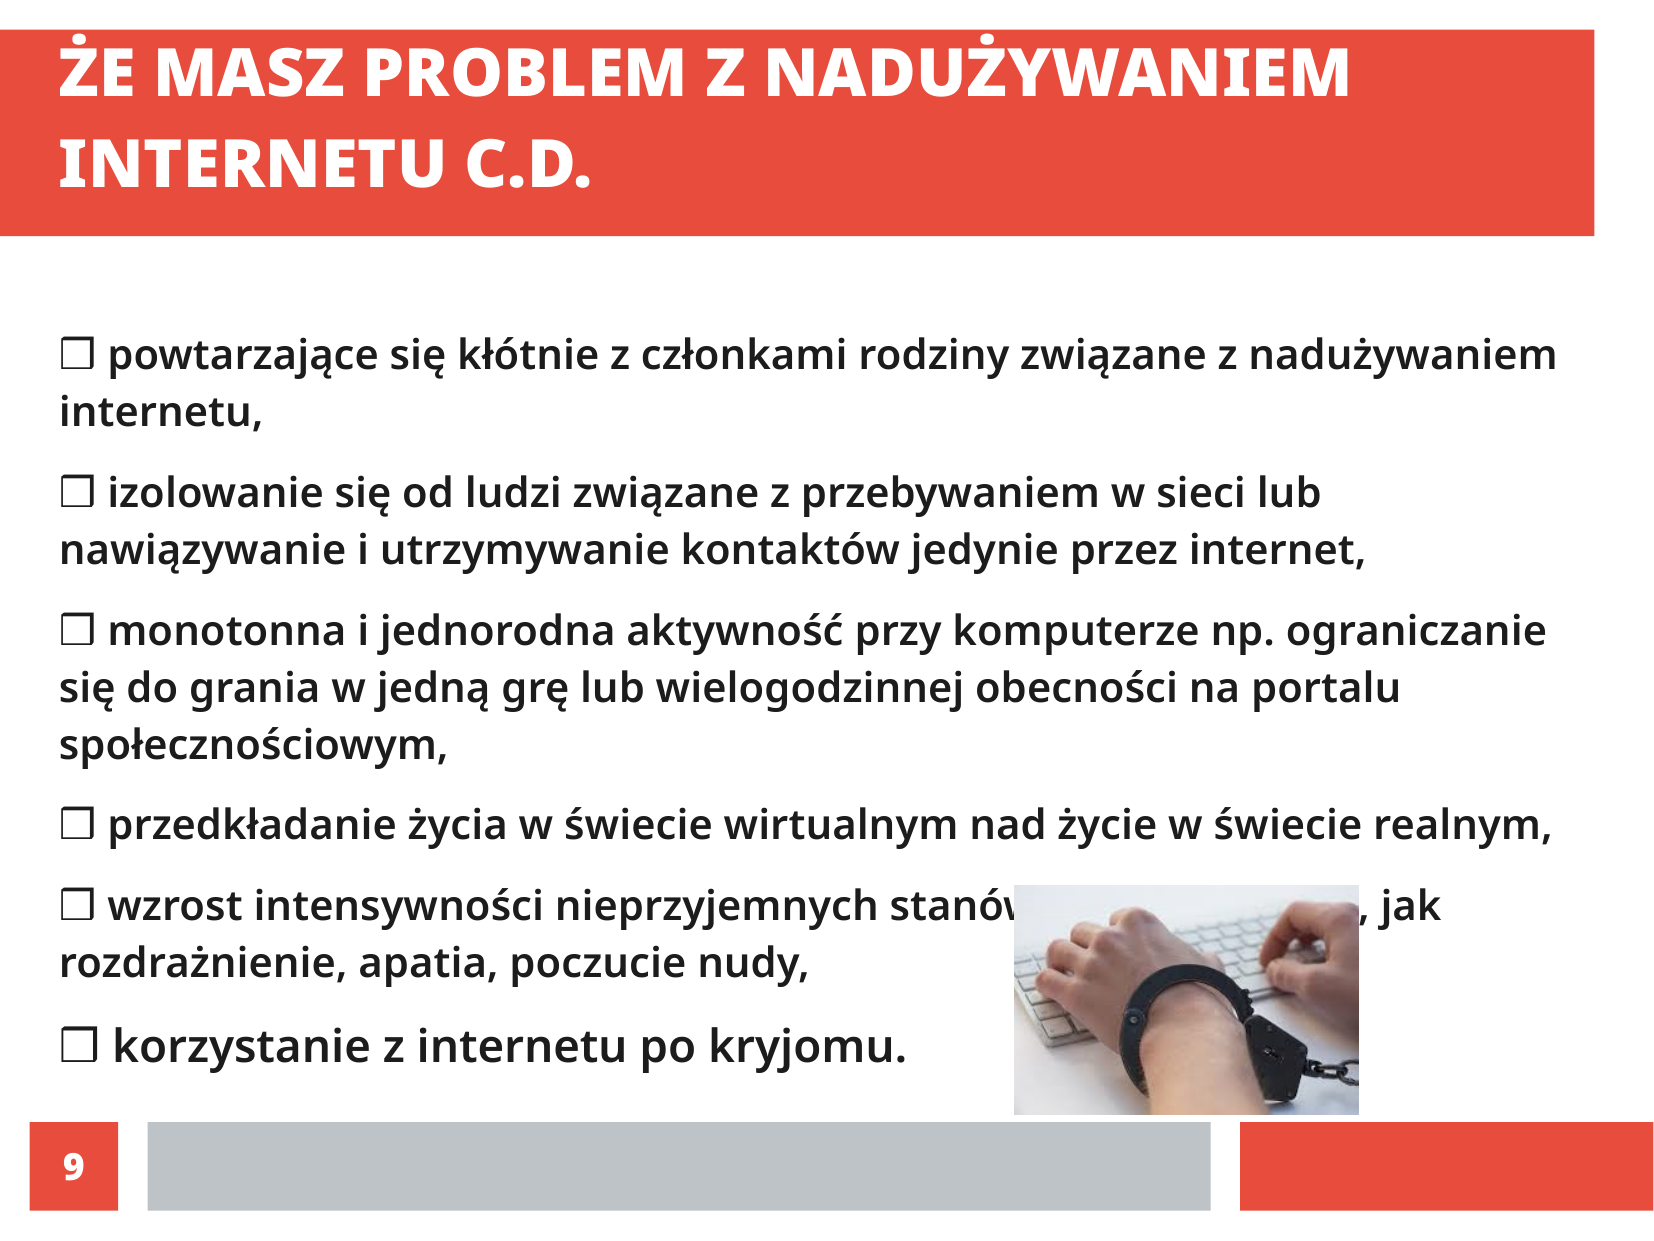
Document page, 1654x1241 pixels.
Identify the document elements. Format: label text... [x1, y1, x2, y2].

title ZACHOWANIA I ZJAWISKA SYGNALIZUJĄCE, ŻE MASZ PROBLEM Z NADUŻYWANIEM INTERNETU C.D. [59, 59, 1595, 207]
picture [1014, 885, 1359, 1115]
list ❒ powtarzające się kłótnie z członkami rodziny związane z nadużywaniem internetu, ❒ izolowanie się od ludzi związane z przebywaniem w sieci lub nawiązywanie i utrzymywanie kontaktów jedynie przez internet, ❒ monotonna i jednorodna aktywność przy komputerze np. ograniczanie się do grania w jedną grę lub wielogodzinnej obecności na portalu społecznościowym, ❒ przedkładanie życia w świecie wirtualnym nad życie w świecie realnym, ❒ wzrost intensywności nieprzyjemnych stanów emocjonalnych, jak rozdrażnienie, apatia, poczucie nudy, ❒ korzystanie z internetu po kryjomu. [59, 324, 1565, 1093]
